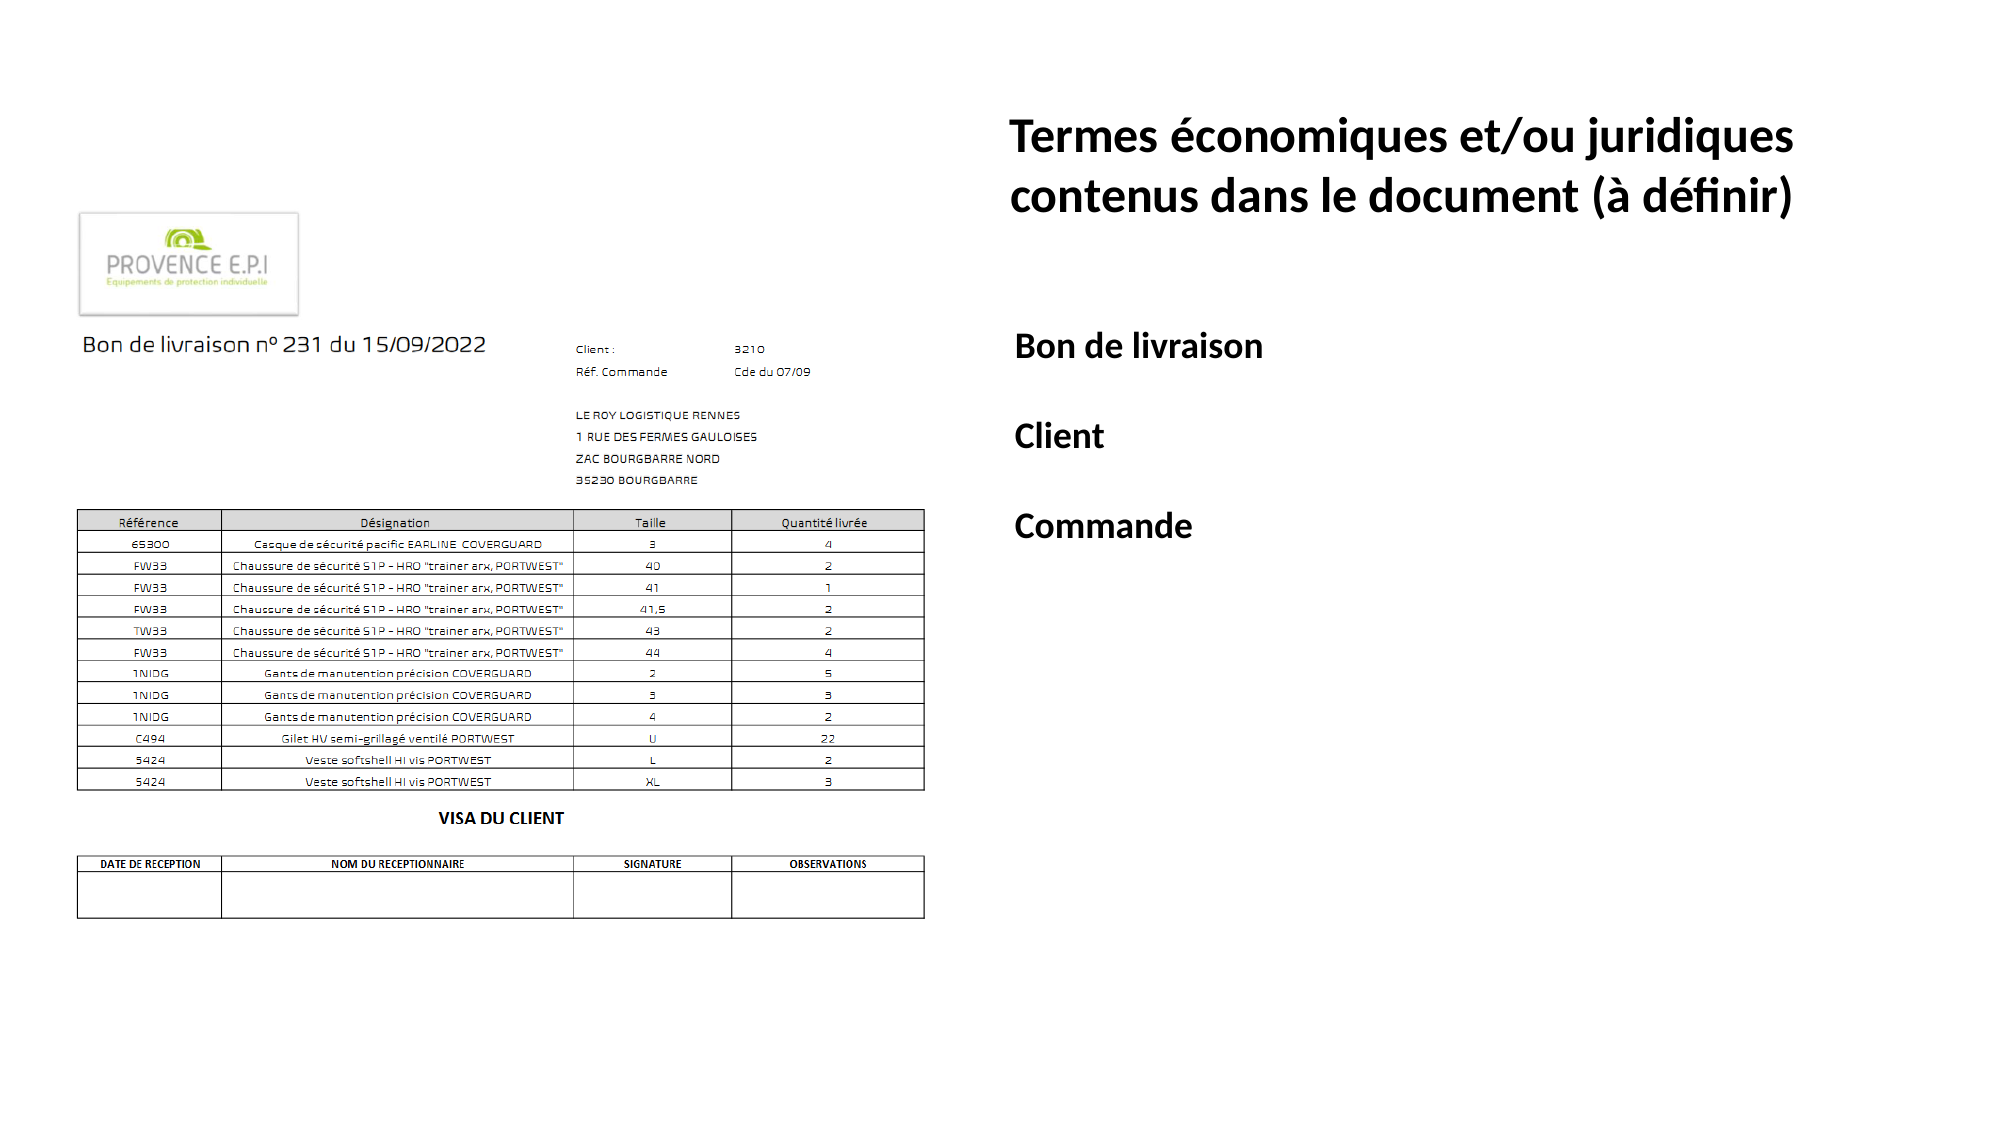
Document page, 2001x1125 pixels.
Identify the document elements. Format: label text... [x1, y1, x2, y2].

picture [40, 187, 962, 938]
text_box Termes économiques et/ou juridiques contenus dans le document (à définir) [902, 94, 1903, 232]
text_box Bon de livraison Client Commande [999, 268, 1881, 648]
